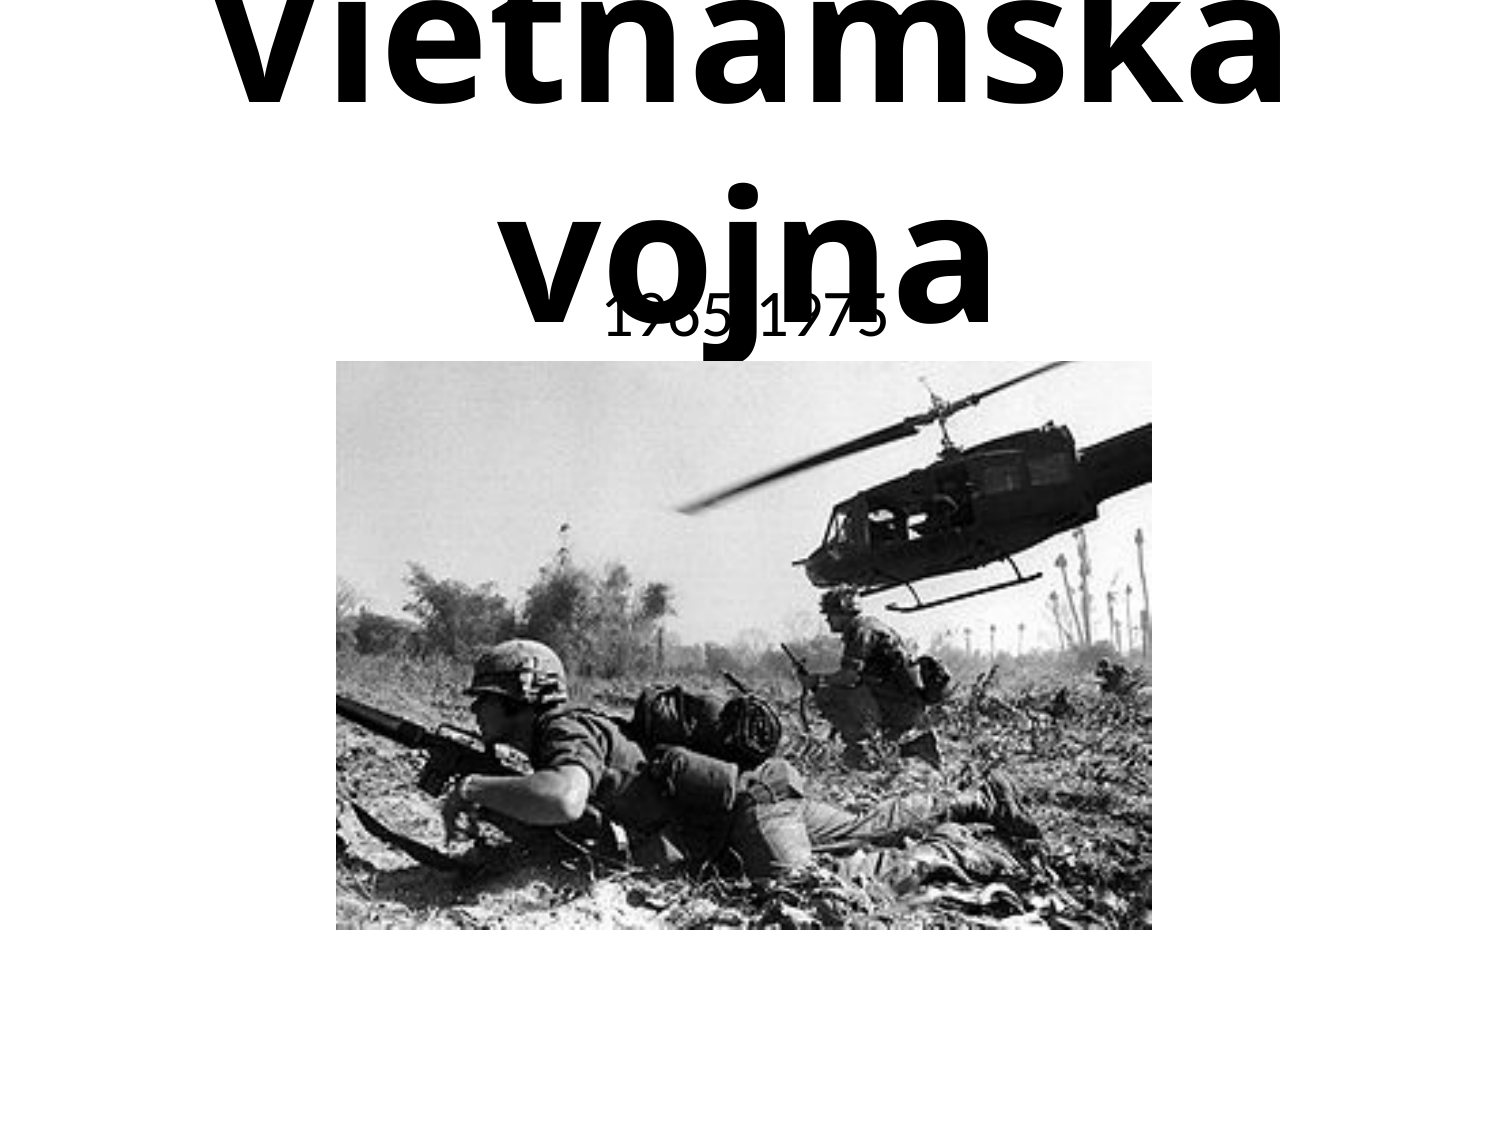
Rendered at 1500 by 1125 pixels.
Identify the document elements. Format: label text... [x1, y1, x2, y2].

title Vietnamska vojna [75, 45, 1425, 233]
picture [336, 361, 1152, 930]
list 1965-1975 [75, 262, 1425, 1125]
